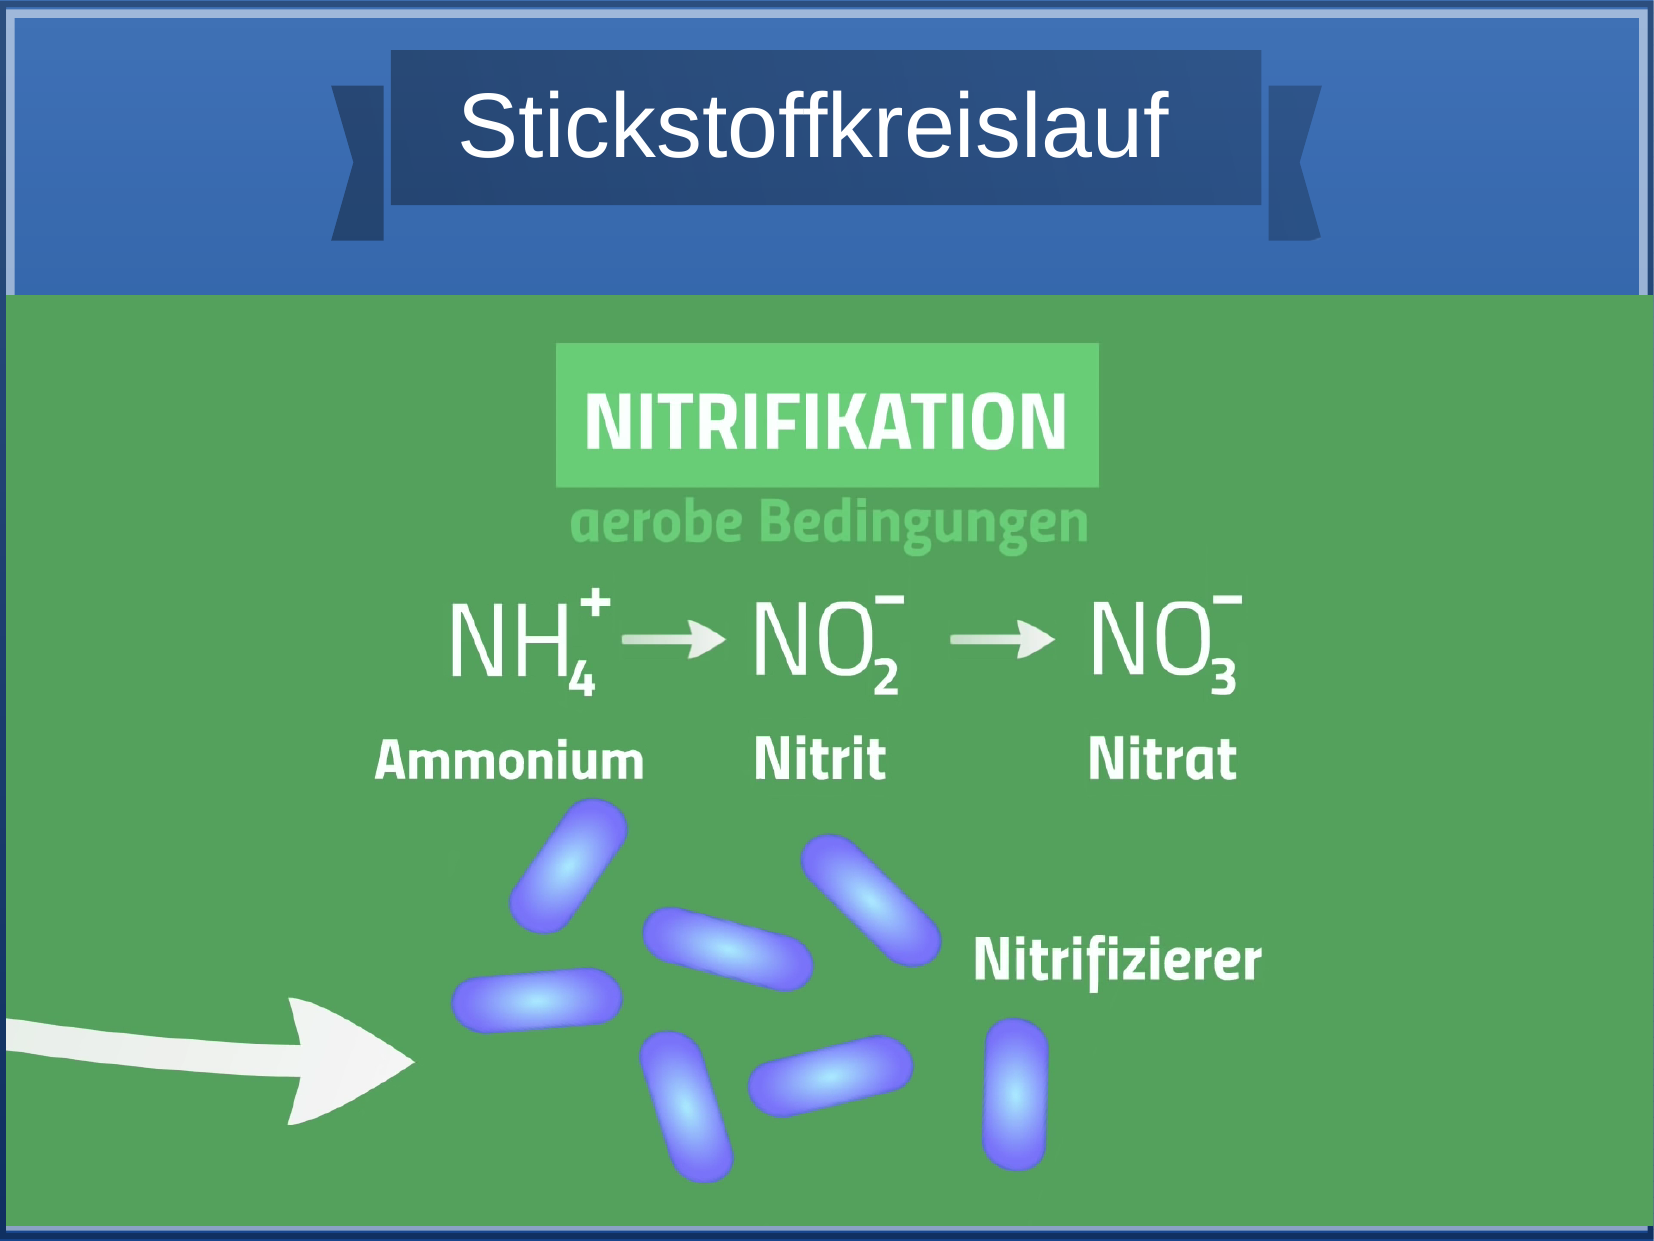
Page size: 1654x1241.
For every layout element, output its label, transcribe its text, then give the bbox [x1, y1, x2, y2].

picture [6, 295, 1654, 1226]
title Stickstoffkreislauf [389, 47, 1264, 205]
